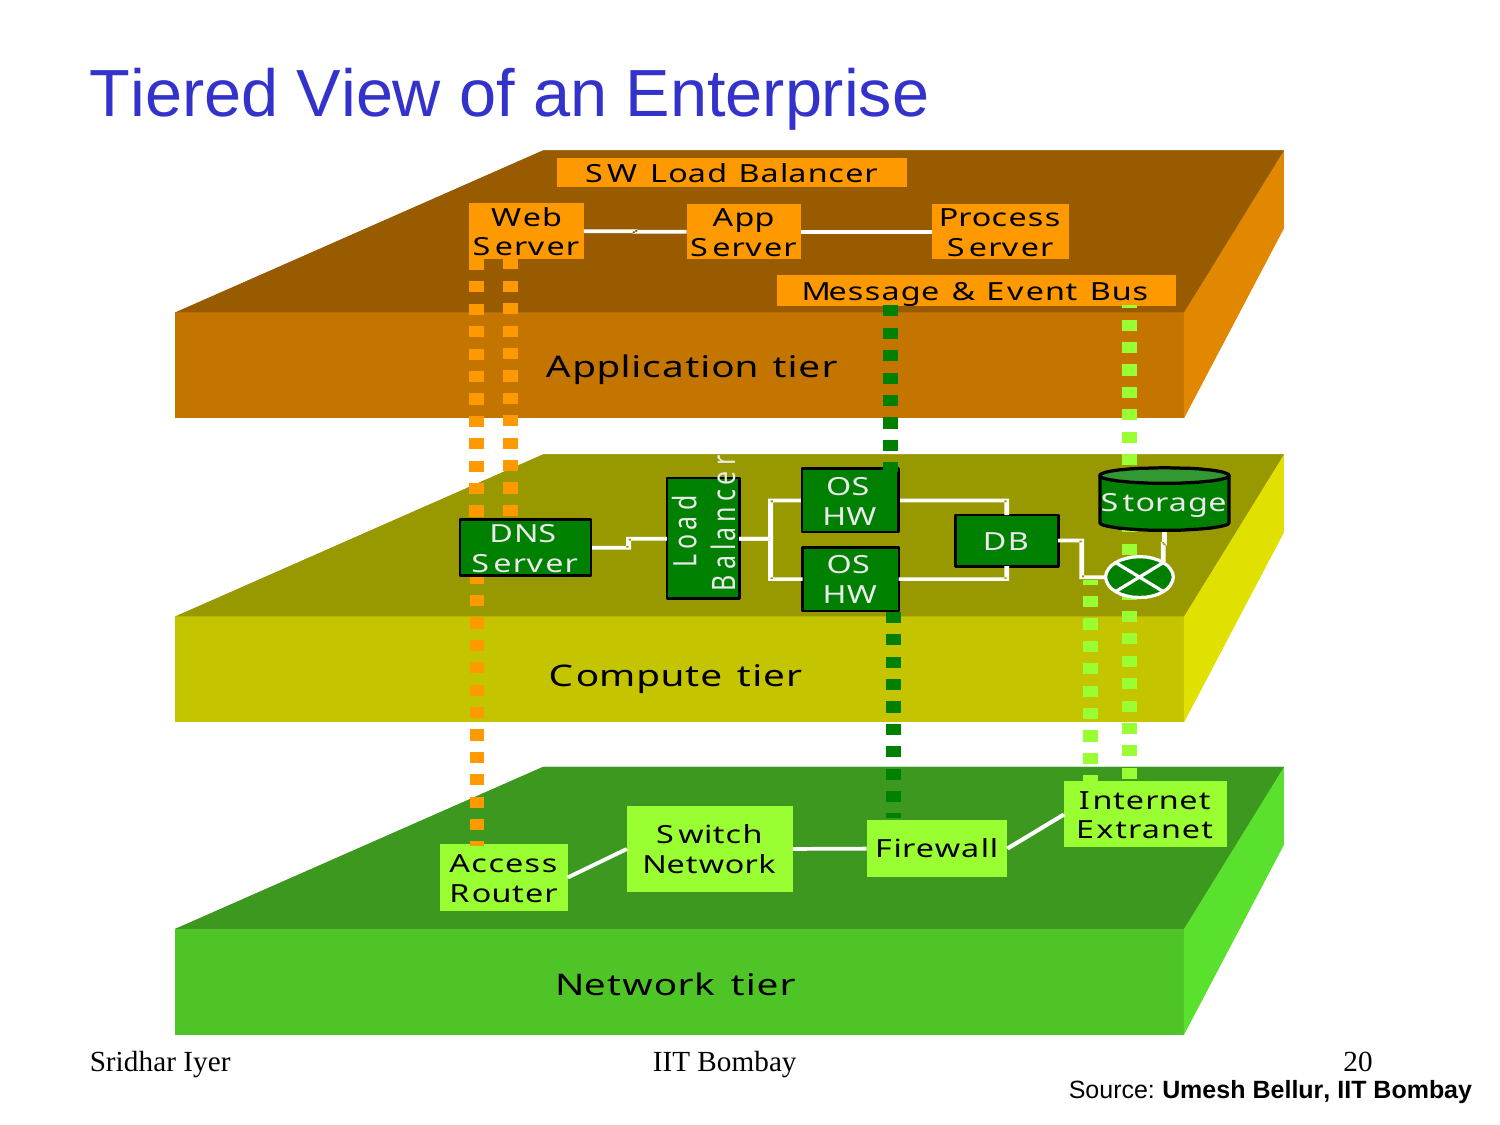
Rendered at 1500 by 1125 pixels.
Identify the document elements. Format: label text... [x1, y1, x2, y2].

picture [174, 188, 1288, 1038]
title Tiered View of an Enterprise [75, 0, 1351, 188]
text_box Source: Umesh Bellur, IIT Bombay [1054, 1065, 1488, 1112]
